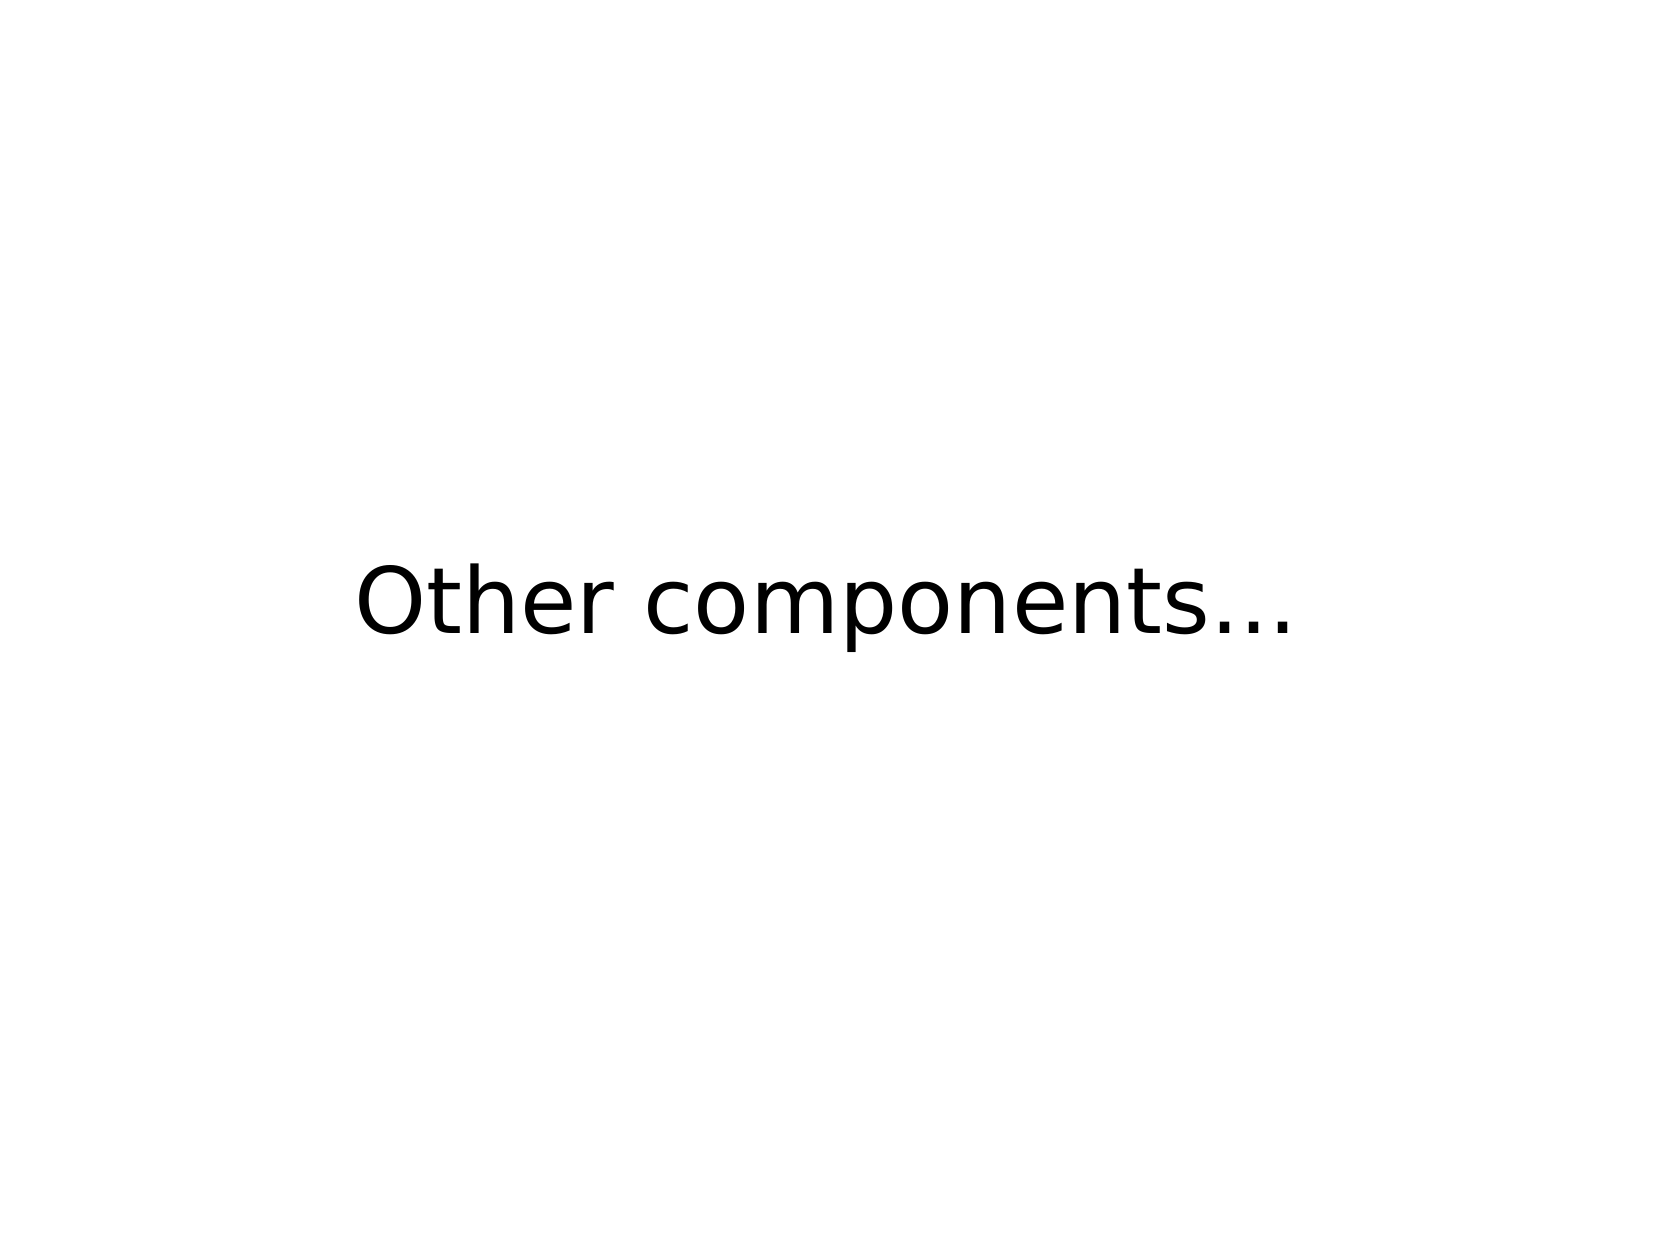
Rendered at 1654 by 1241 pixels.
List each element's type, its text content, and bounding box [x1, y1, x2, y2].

title Other components... [0, 497, 1654, 706]
